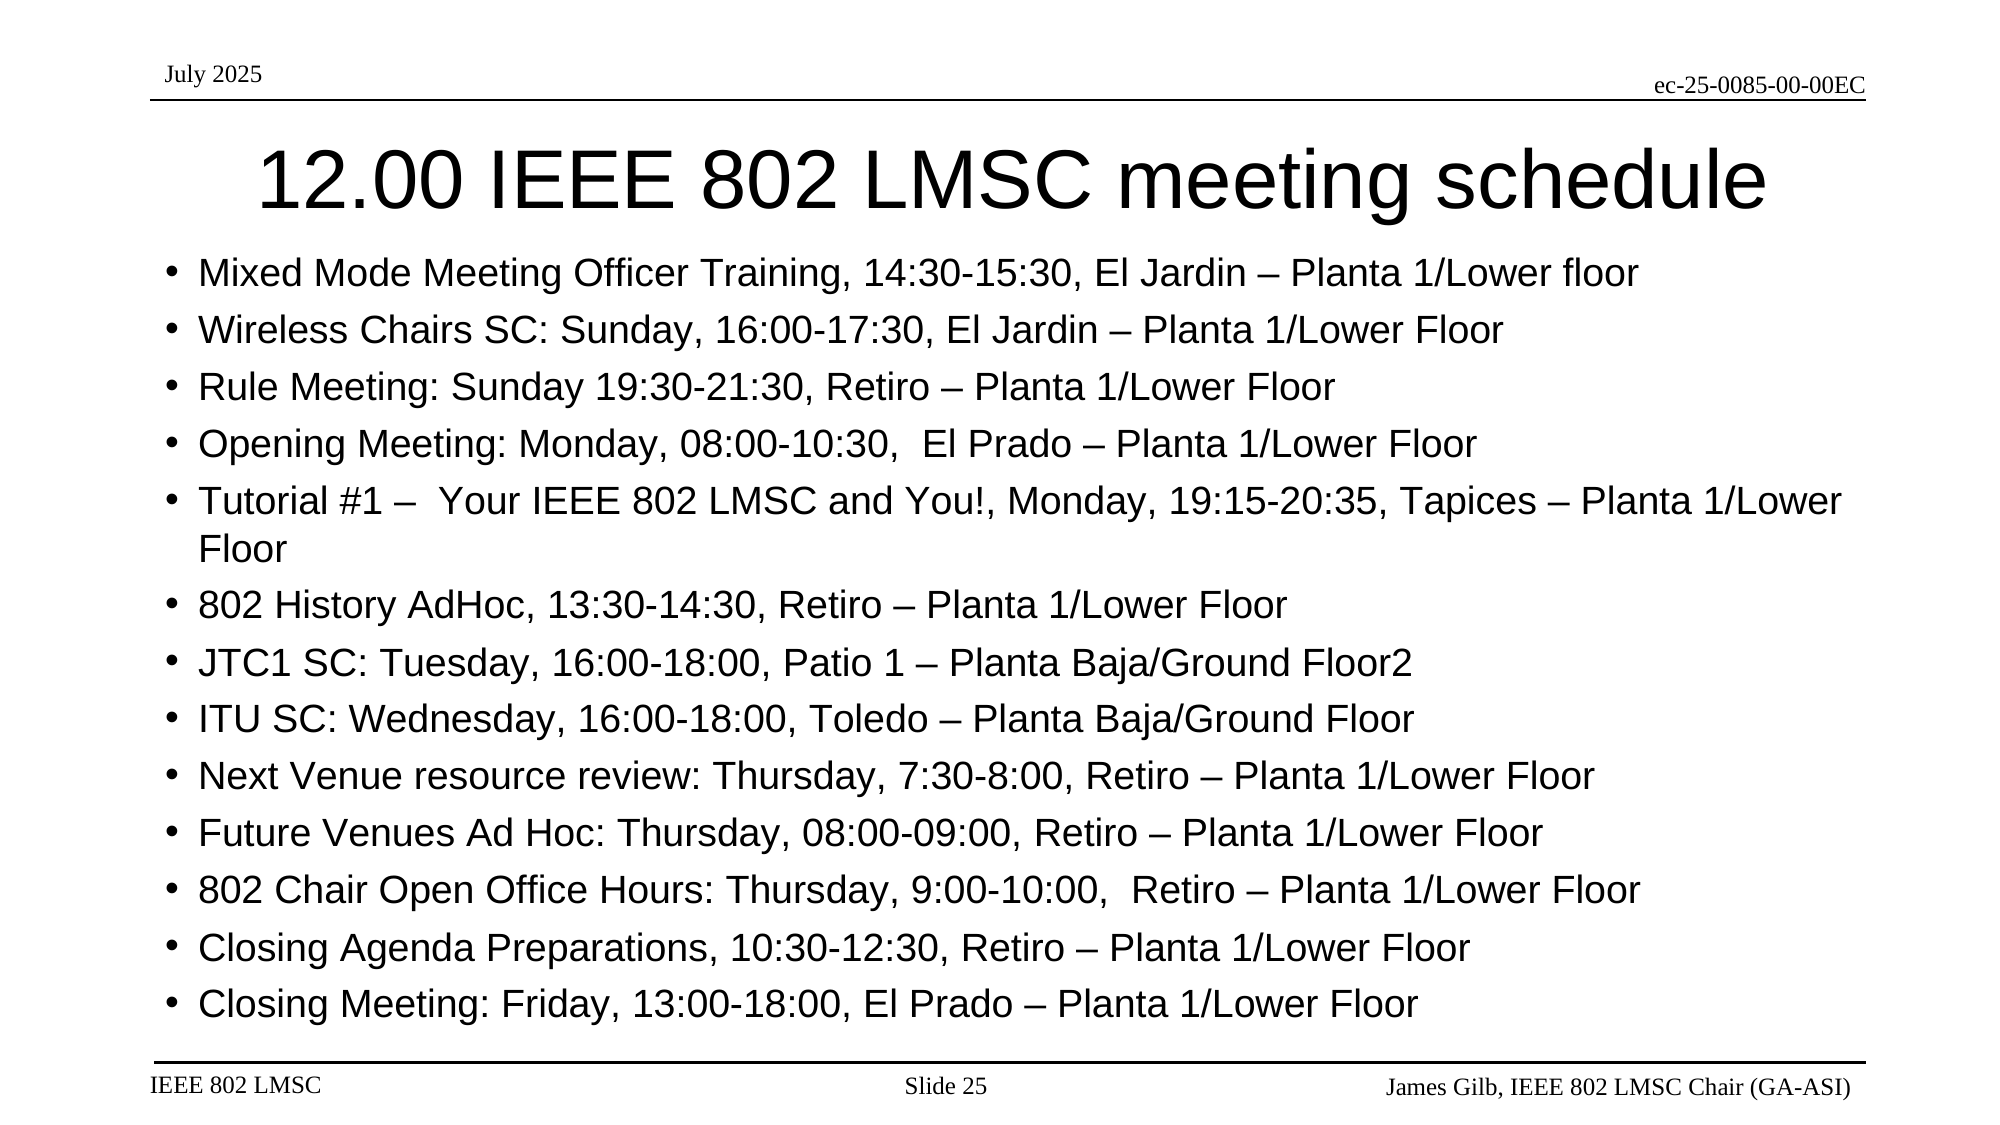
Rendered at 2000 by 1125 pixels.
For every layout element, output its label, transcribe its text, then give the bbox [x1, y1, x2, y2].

title 12.00 IEEE 802 LMSC meeting schedule [149, 112, 1900, 238]
list Mixed Mode Meeting Officer Training, 14:30-15:30, El Jardin – Planta 1/Lower floor Wireless Chairs SC: Sunday, 16:00-17:30, El Jardin – Planta 1/Lower Floor Rule Meeting: Sunday 19:30-21:30, Retiro – Planta 1/Lower Floor Opening Meeting: Monday, 08:00-10:30, El Prado – Planta 1/Lower Floor Tutorial #1 – Your IEEE 802 LMSC and You!, Monday, 19:15-20:35, Tapices – Planta 1/Lower Floor 802 History AdHoc, 13:30-14:30, Retiro – Planta 1/Lower Floor JTC1 SC: Tuesday, 16:00-18:00, Patio 1 – Planta Baja/Ground Floor2 ITU SC: Wednesday, 16:00-18:00, Toledo – Planta Baja/Ground Floor Next Venue resource review: Thursday, 7:30-8:00, Retiro – Planta 1/Lower Floor Future Venues Ad Hoc: Thursday, 08:00-09:00, Retiro – Planta 1/Lower Floor 802 Chair Open Office Hours: Thursday, 9:00-10:00, Retiro – Planta 1/Lower Floor Closing Agenda Preparations, 10:30-12:30, Retiro – Planta 1/Lower Floor Closing Meeting: Friday, 13:00-18:00, El Prado – Planta 1/Lower Floor [149, 239, 1900, 1051]
